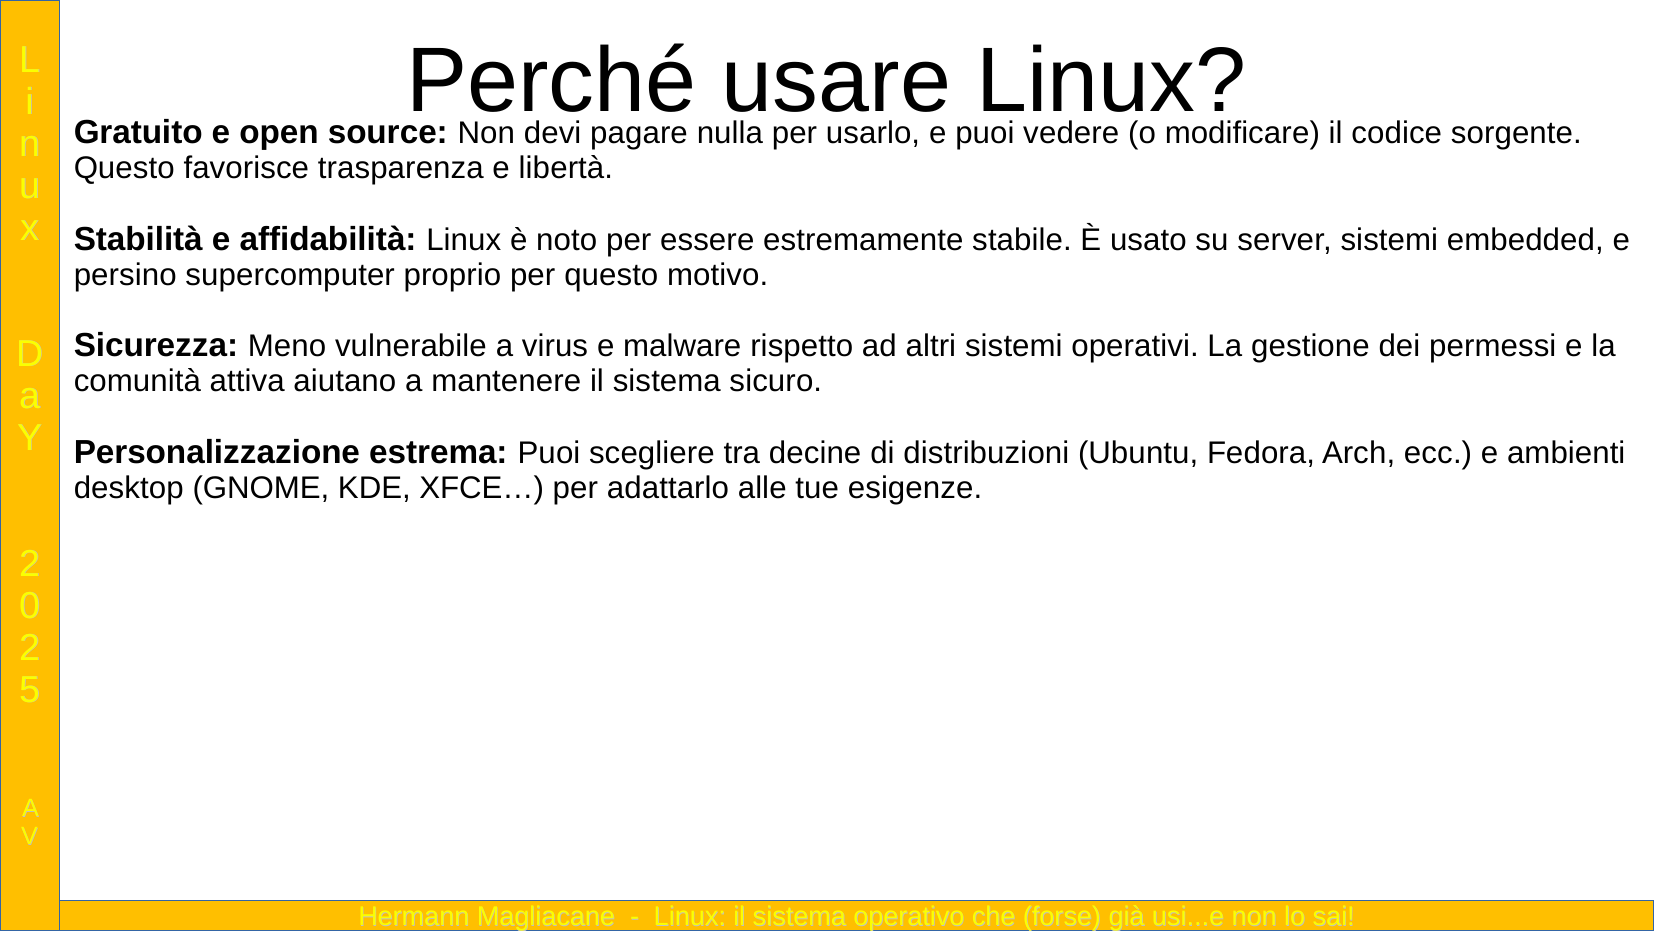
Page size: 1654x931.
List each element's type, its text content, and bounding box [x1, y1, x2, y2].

text_box L i n u x D a Y 2 0 2 5 AV [0, 0, 60, 931]
title Perché usare Linux? [82, 1, 1571, 106]
text_box Gratuito e open source: Non devi pagare nulla per usarlo, e puoi vedere (o modificare) il codice sorgente. Questo favorisce trasparenza e libertà. Stabilità e affidabilità: Linux è noto per essere estremamente stabile. È usato su server, sistemi embedded, e persino supercomputer proprio per questo motivo. Sicurezza: Meno vulnerabile a virus e malware rispetto ad altri sistemi operativi. La gestione dei permessi e la comunità attiva aiutano a mantenere il sistema sicuro. Personalizzazione estrema: Puoi scegliere tra decine di distribuzioni (Ubuntu, Fedora, Arch, ecc.) e ambienti desktop (GNOME, KDE, XFCE…) per adattarlo alle tue esigenze. [59, 106, 1654, 931]
